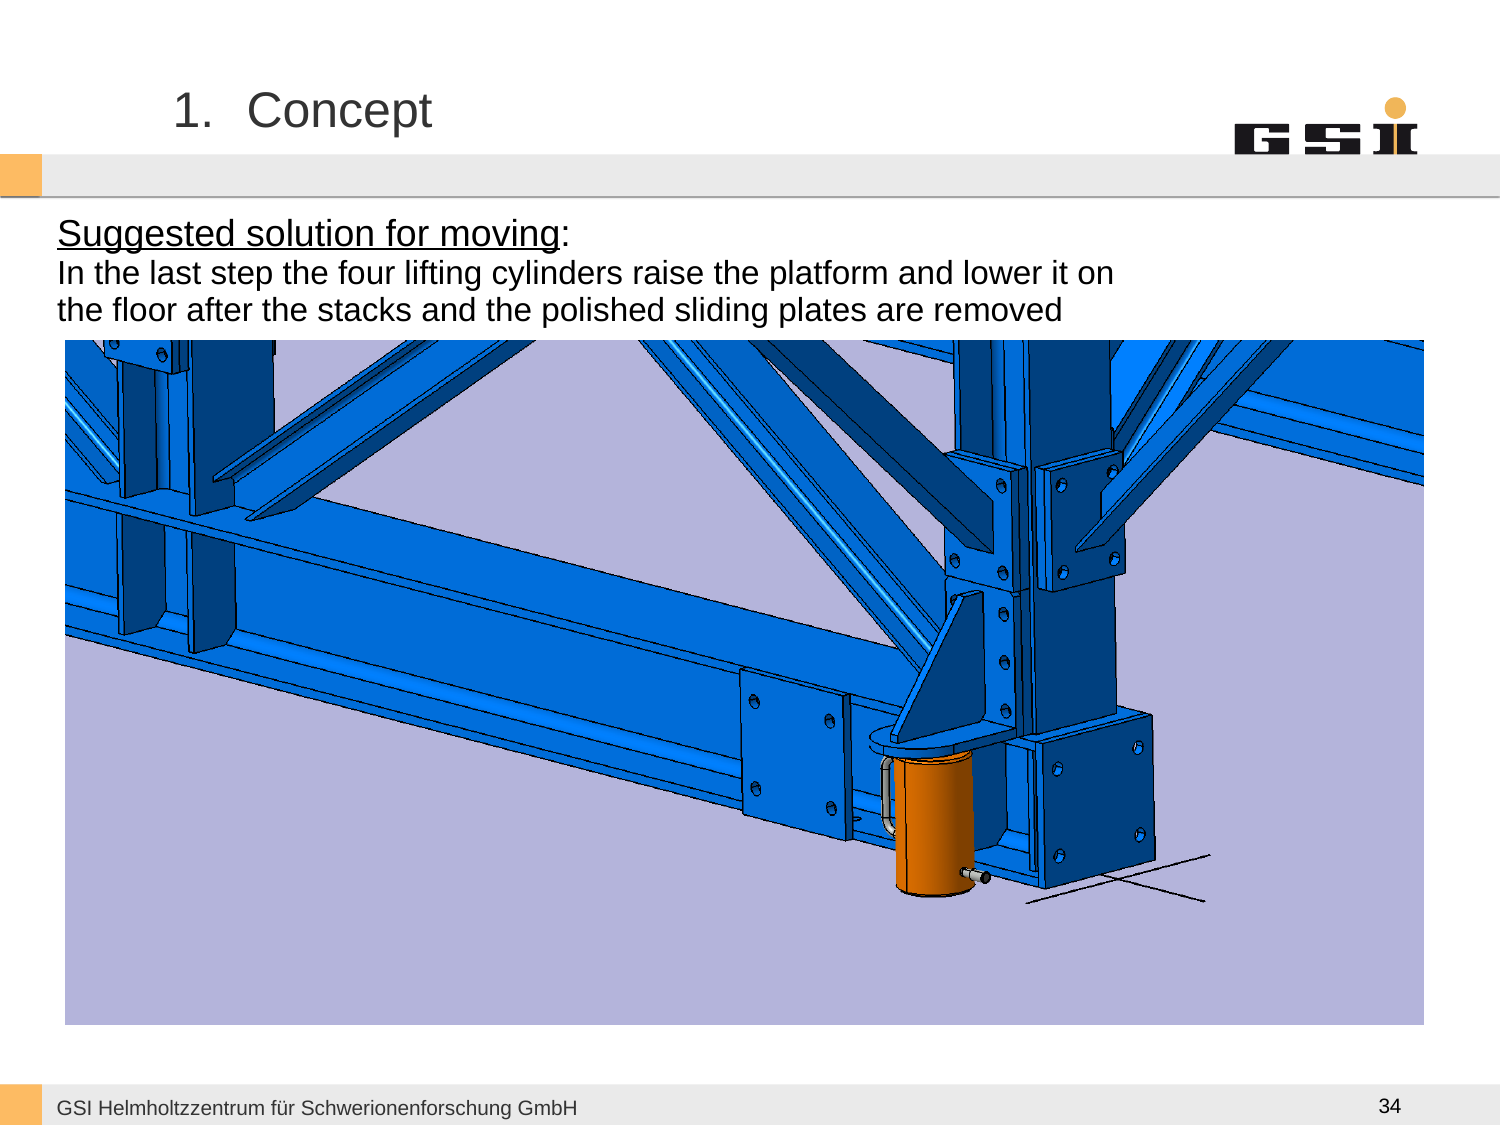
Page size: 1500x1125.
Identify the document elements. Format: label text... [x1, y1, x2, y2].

picture [65, 340, 1424, 1025]
text_box Suggested solution for moving: In the last step the four lifting cylinders raise the platform and lower it on the floor after the stacks and the polished sliding plates are removed [42, 204, 1500, 430]
picture [1233, 95, 1419, 154]
title 1. Concept [137, 45, 1054, 175]
